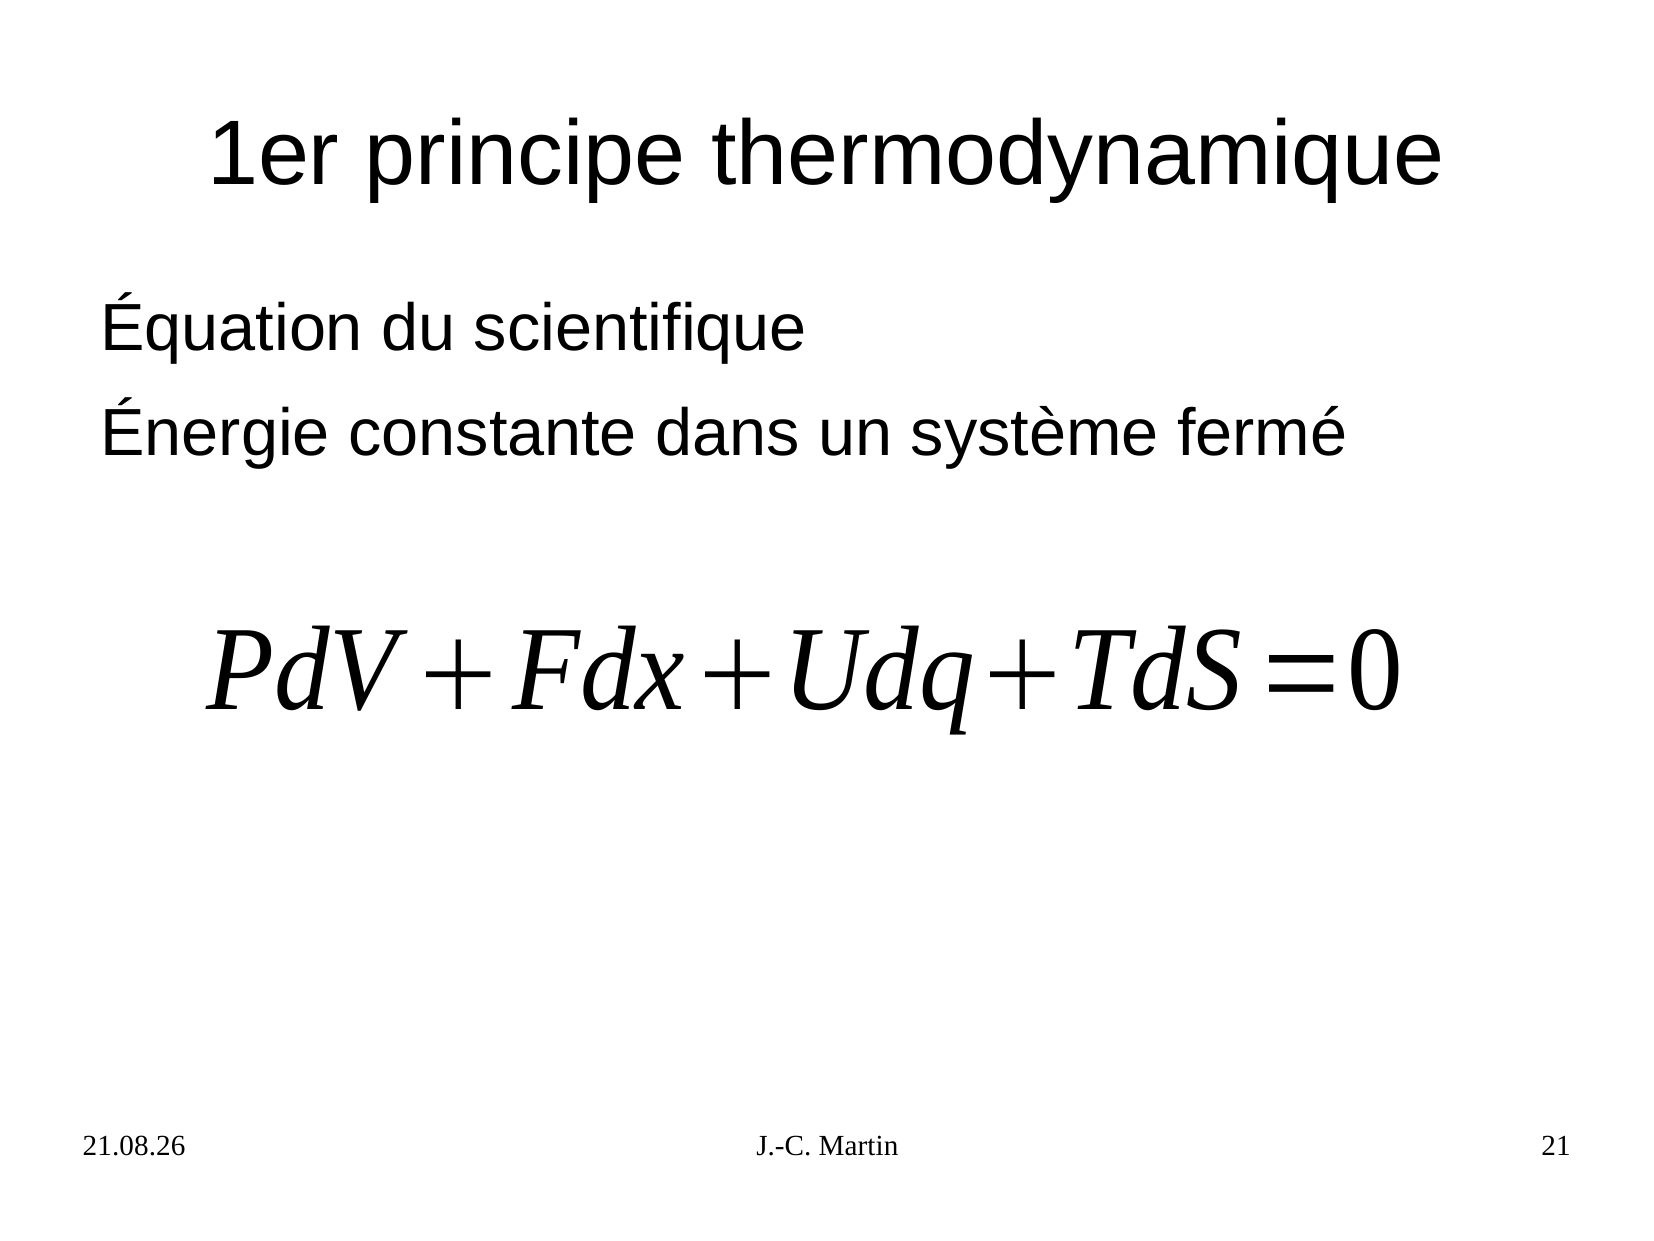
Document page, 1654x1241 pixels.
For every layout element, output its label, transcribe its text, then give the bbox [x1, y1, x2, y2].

title 1er principe thermodynamique [82, 49, 1571, 257]
list Équation du scientifique Énergie constante dans un système fermé [82, 290, 1571, 1094]
